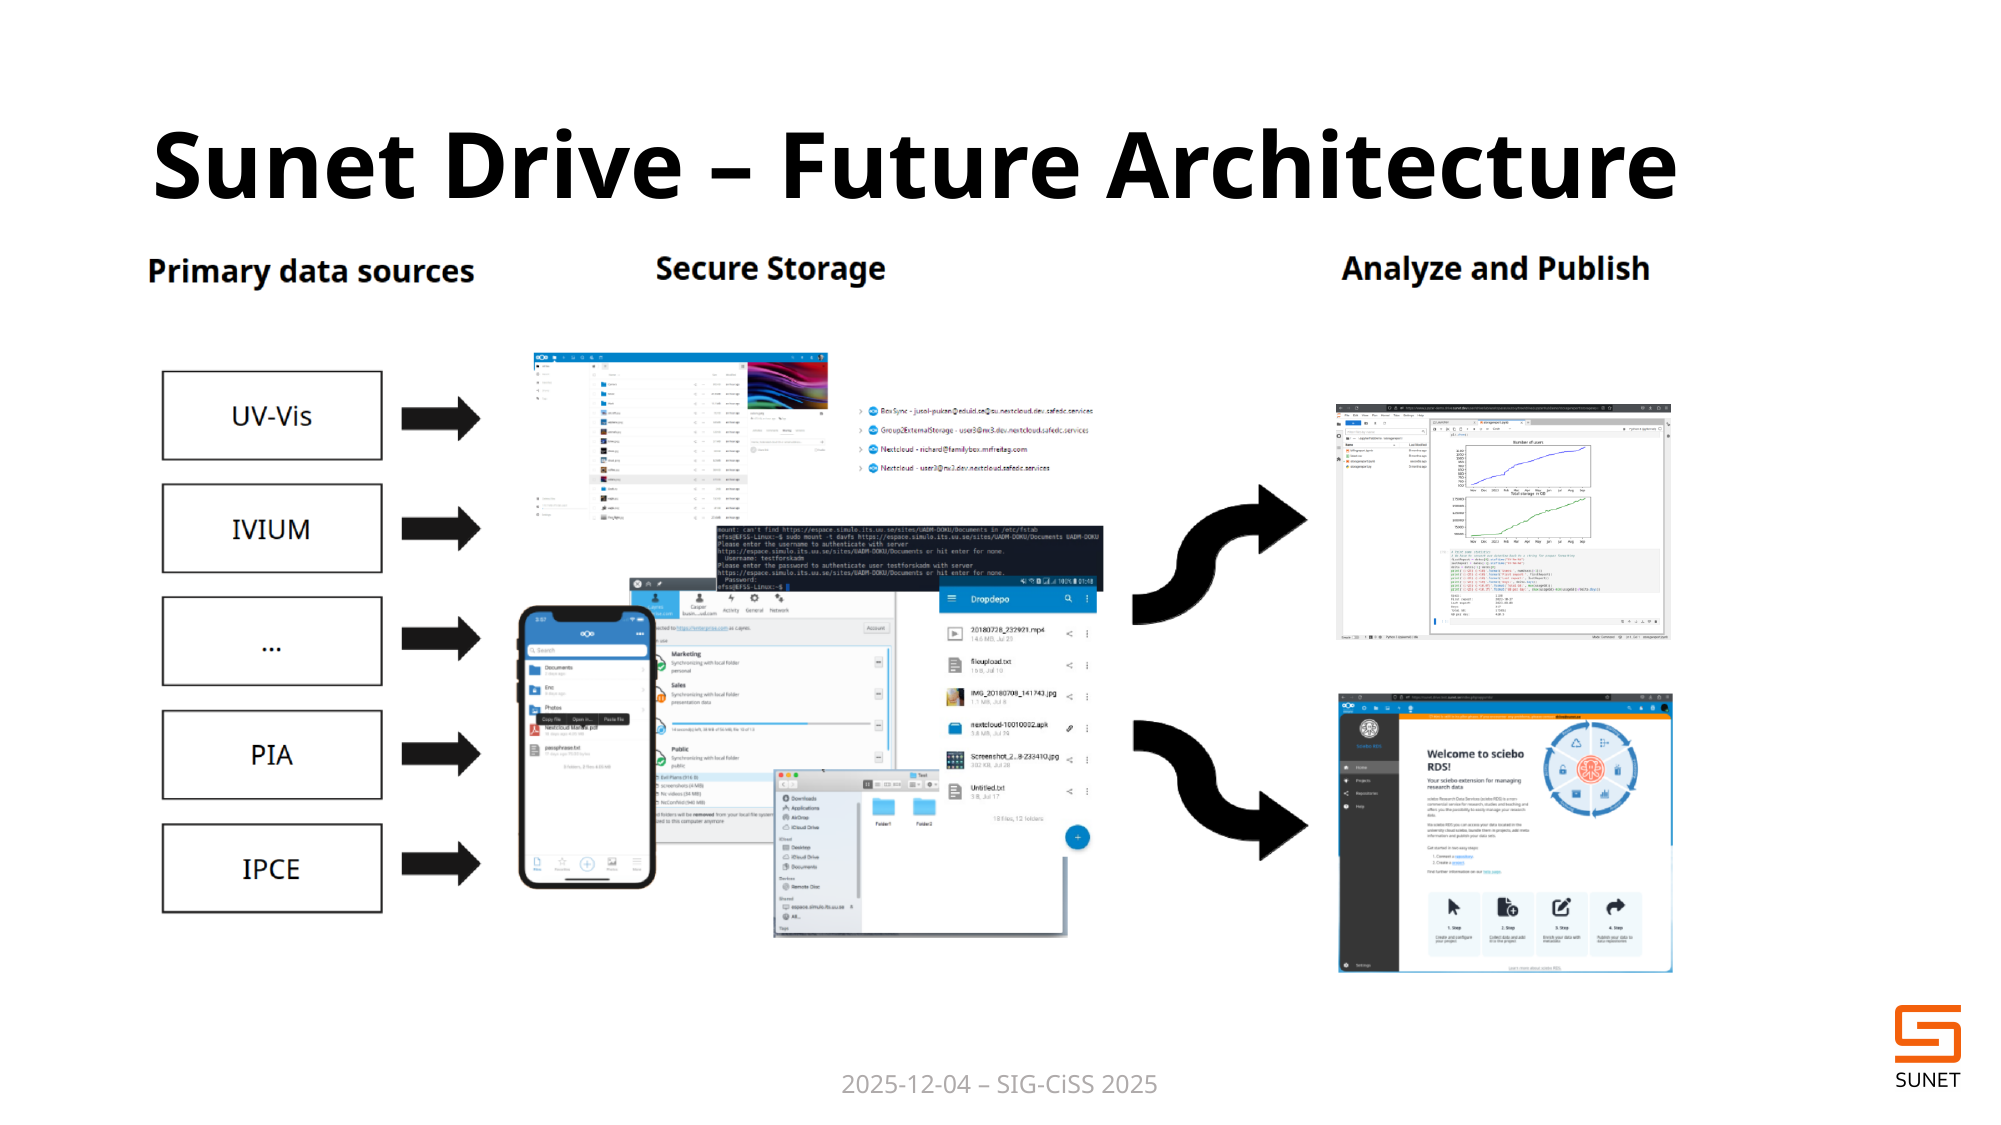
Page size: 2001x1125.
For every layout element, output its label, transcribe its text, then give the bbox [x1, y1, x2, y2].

picture [140, 240, 1686, 983]
text_box Sunet Drive – Future Architecture [137, 59, 1863, 278]
picture [1895, 1005, 1961, 1092]
text_box 2025-12-04 – SIG-CiSS 2025 [500, 1061, 1500, 1106]
